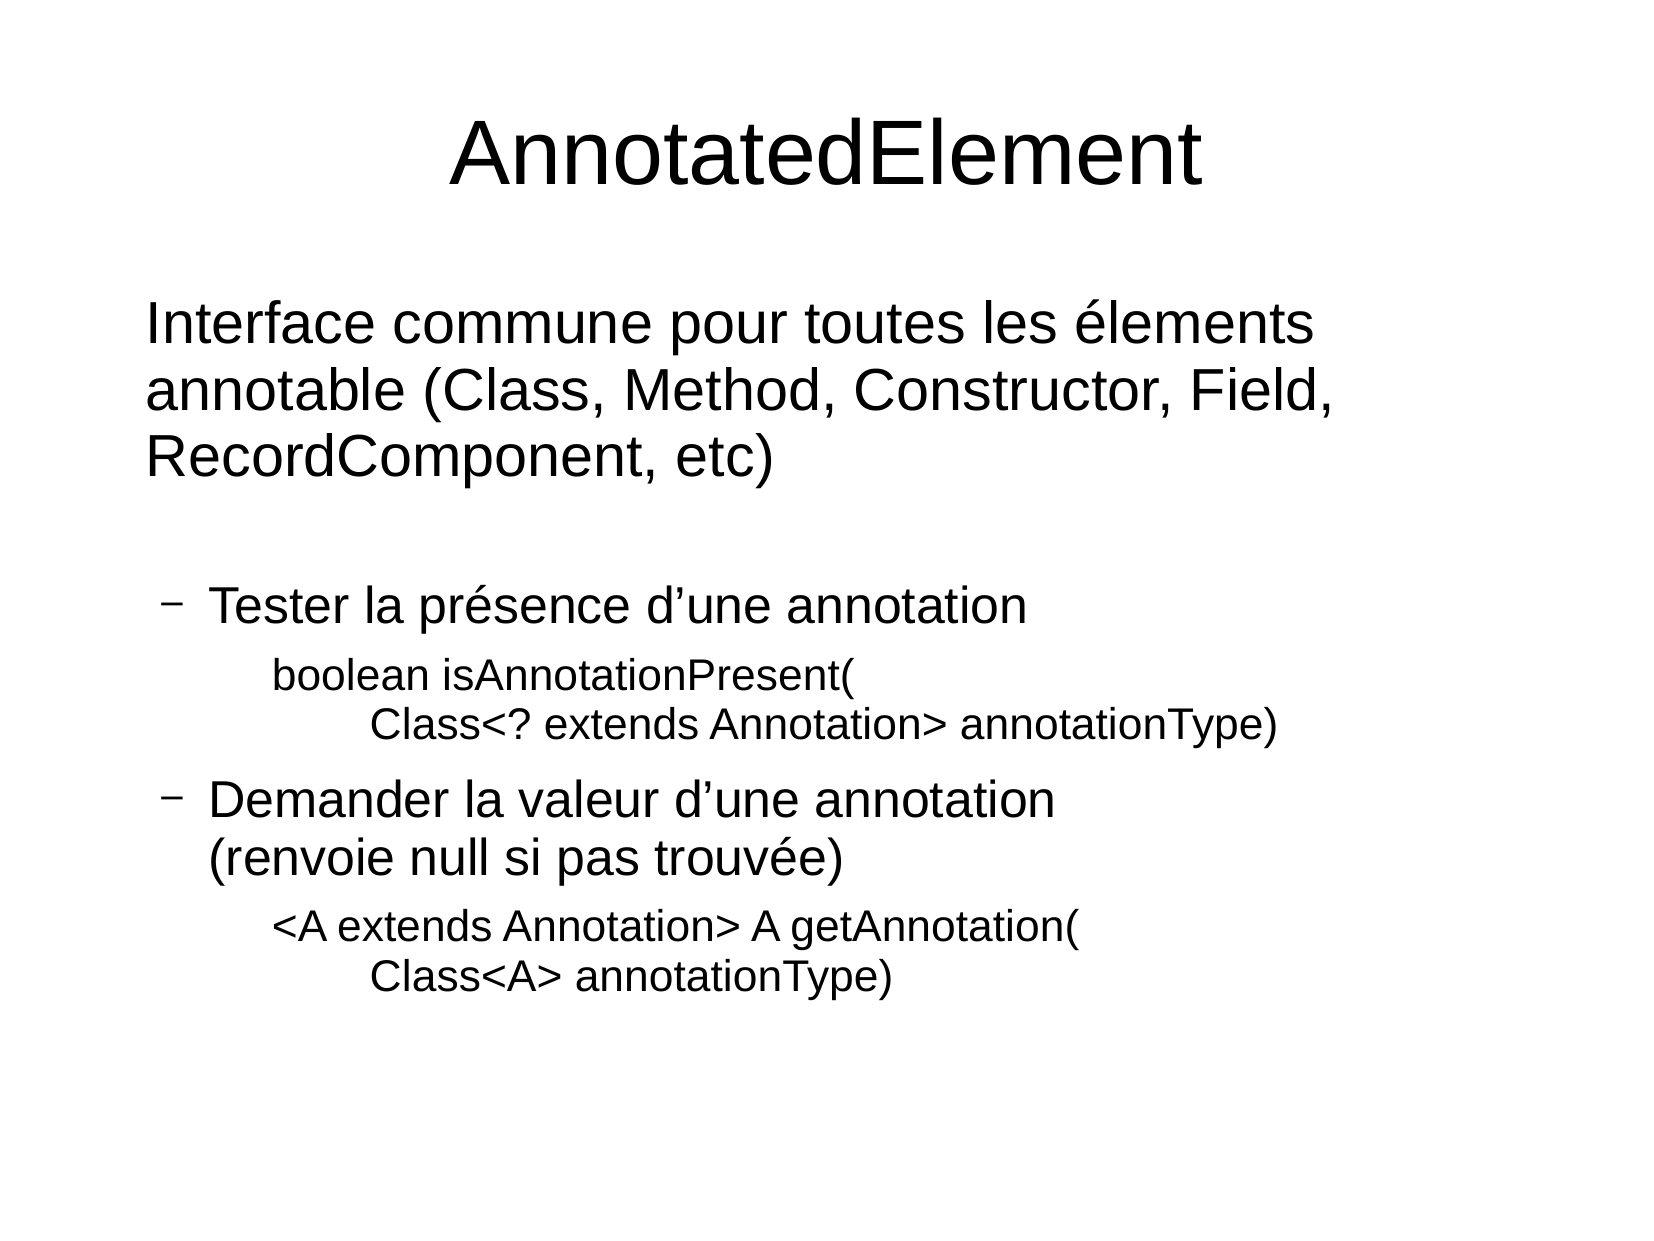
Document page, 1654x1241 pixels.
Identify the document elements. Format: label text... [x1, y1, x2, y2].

title AnnotatedElement [82, 49, 1571, 257]
list Interface commune pour toutes les élements annotable (Class, Method, Constructor, Field, RecordComponent, etc) Tester la présence d’une annotation boolean isAnnotationPresent( Class<? extends Annotation> annotationType) Demander la valeur d’une annotation (renvoie null si pas trouvée) <A extends Annotation> A getAnnotation( Class<A> annotationType) [82, 290, 1571, 1010]
